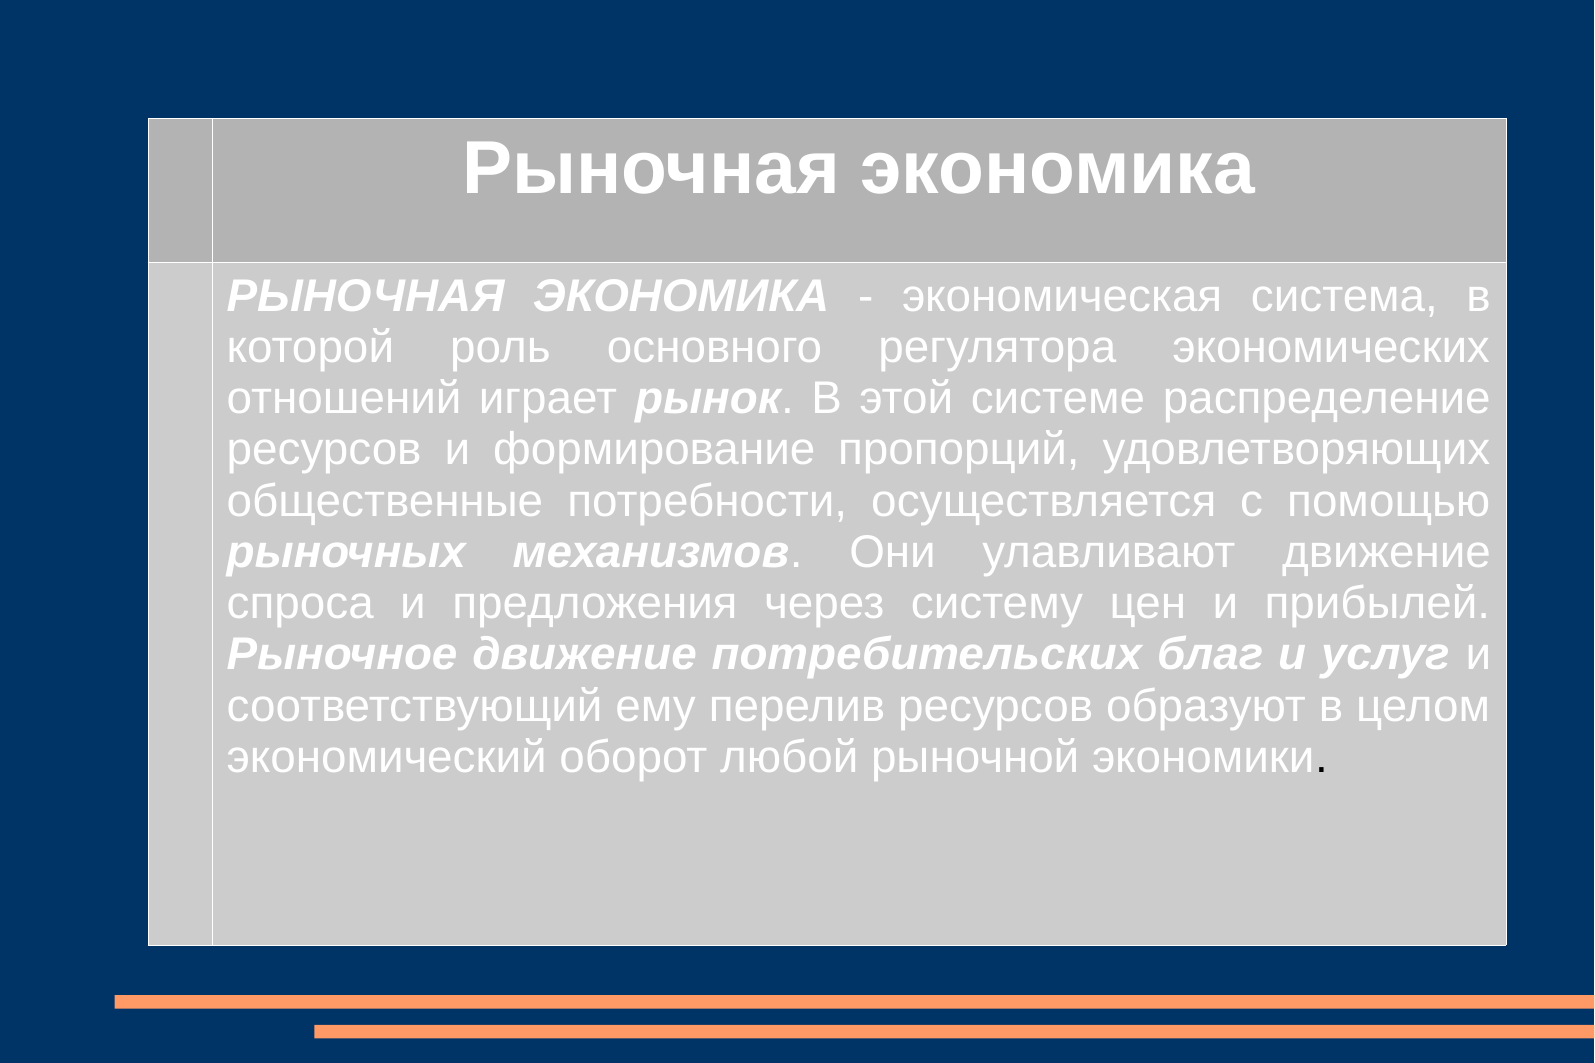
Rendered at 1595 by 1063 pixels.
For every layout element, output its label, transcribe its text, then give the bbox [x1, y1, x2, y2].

table_cell [149, 263, 212, 945]
table_cell РЫНОЧНАЯ ЭКОНОМИКА - экономическая система, в которой роль основного регулятора экономических отношений играет рынок. В этой системе распределение ресурсов и формирование пропорций, удовлетворяющих общественные потребности, осуществляется с помощью рыночных механизмов. Они улавливают движение спроса и предложения через систему цен и прибылей. Рыночное движение потребительских благ и услуг и соответствующий ему перелив ресурсов образуют в целом экономический оборот любой рыночной экономики. [213, 263, 1506, 945]
table_header Рыночная экономика [213, 119, 1506, 262]
table_header [149, 119, 212, 262]
